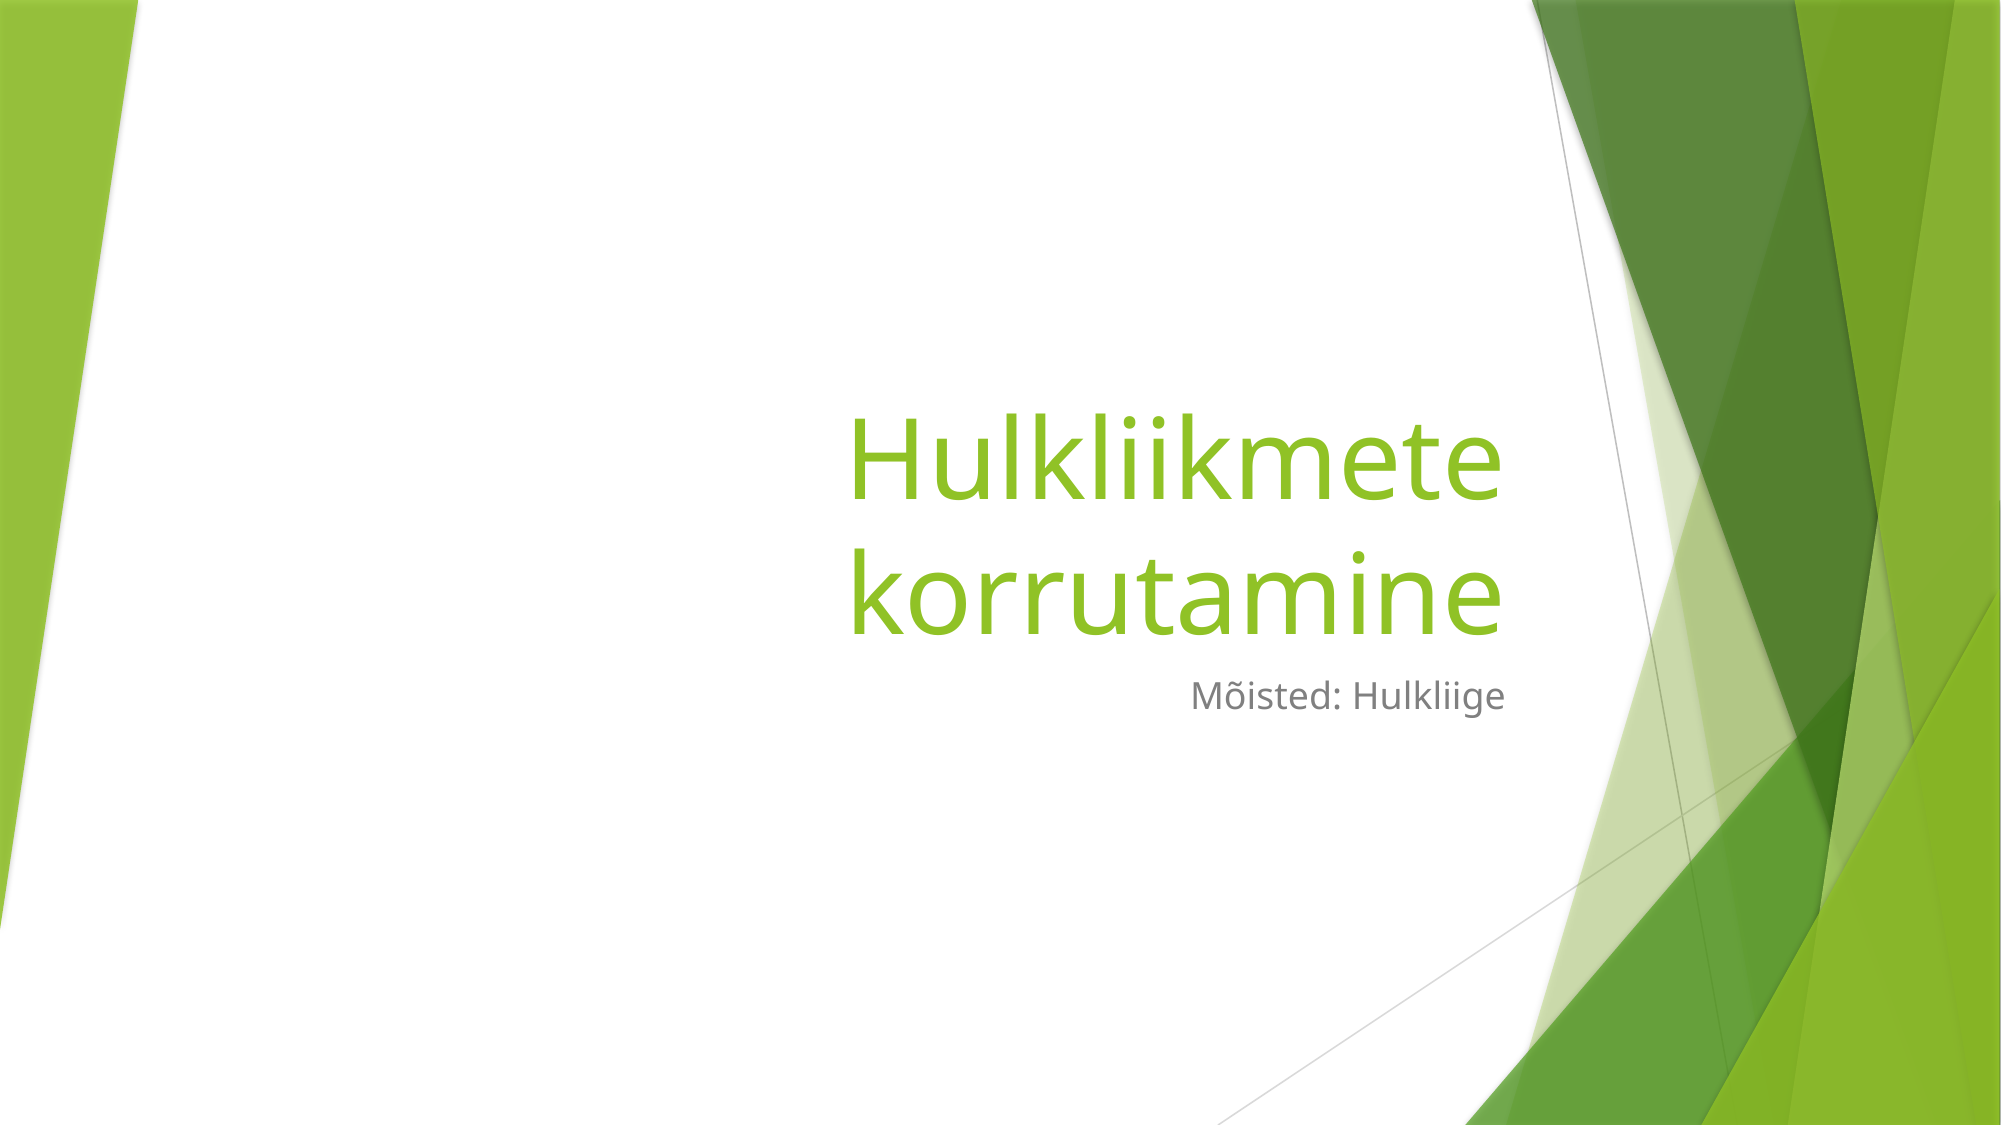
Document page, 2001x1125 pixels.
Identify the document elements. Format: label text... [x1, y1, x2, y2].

subtitle Mõisted: Hulkliige [247, 664, 1522, 845]
title Hulkliikmete korrutamine [247, 394, 1522, 664]
